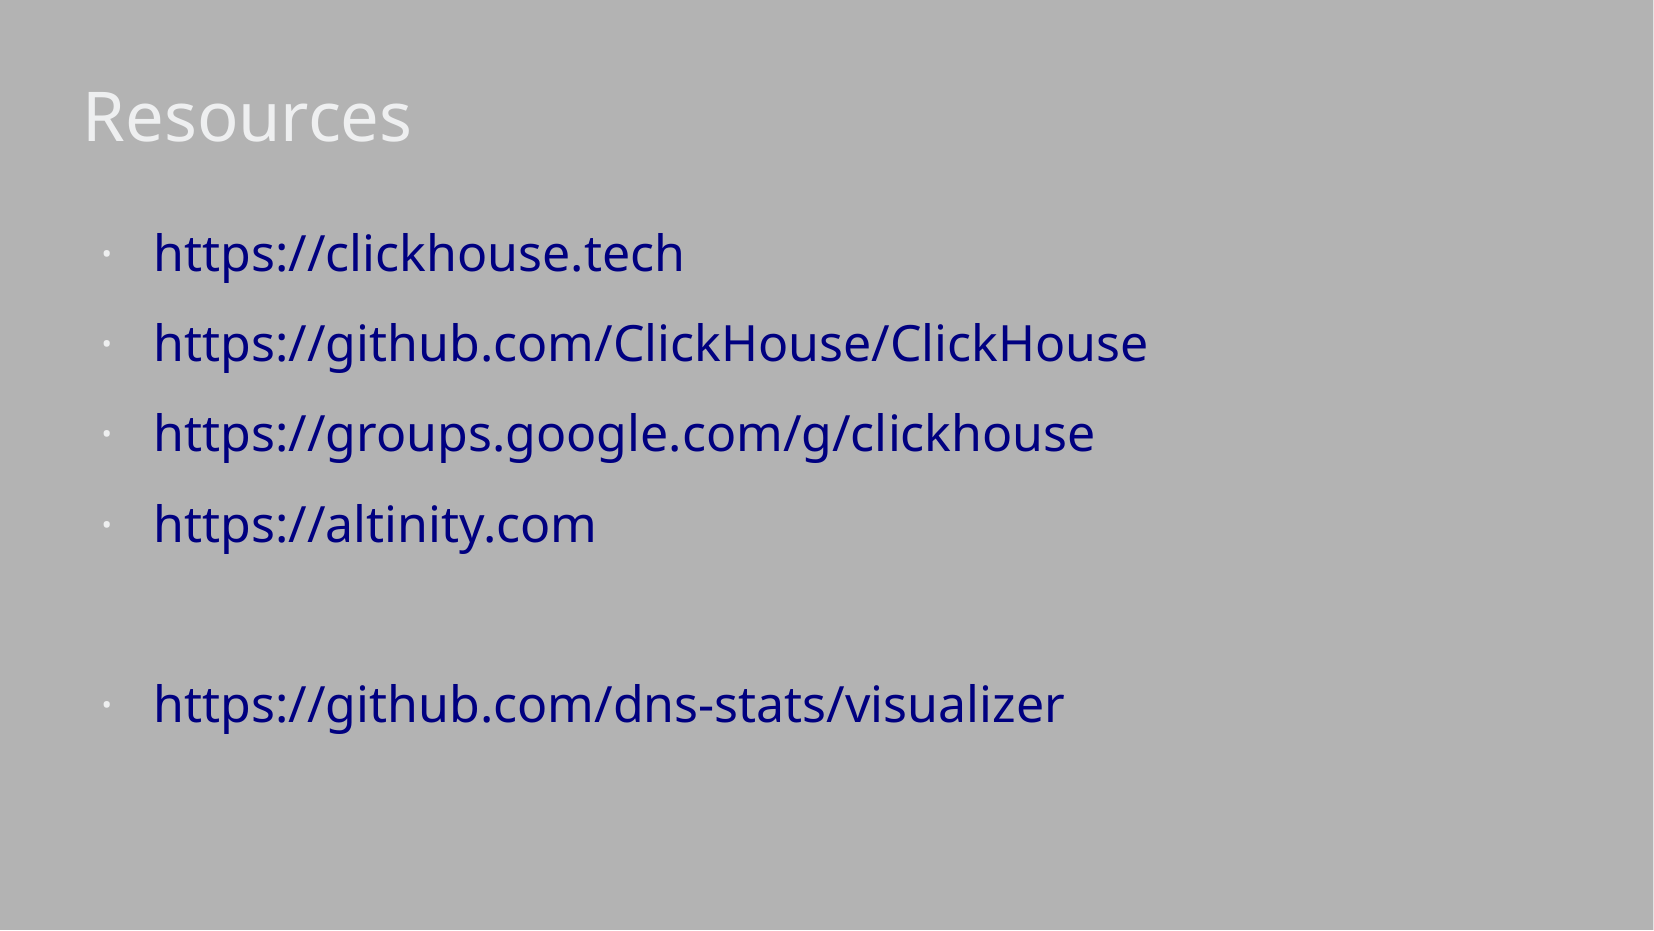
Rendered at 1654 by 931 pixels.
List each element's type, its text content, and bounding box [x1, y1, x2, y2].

list https://clickhouse.tech https://github.com/ClickHouse/ClickHouse https://groups.google.com/g/clickhouse https://altinity.com https://github.com/dns-stats/visualizer [82, 217, 1571, 758]
title Resources [82, 37, 1571, 193]
